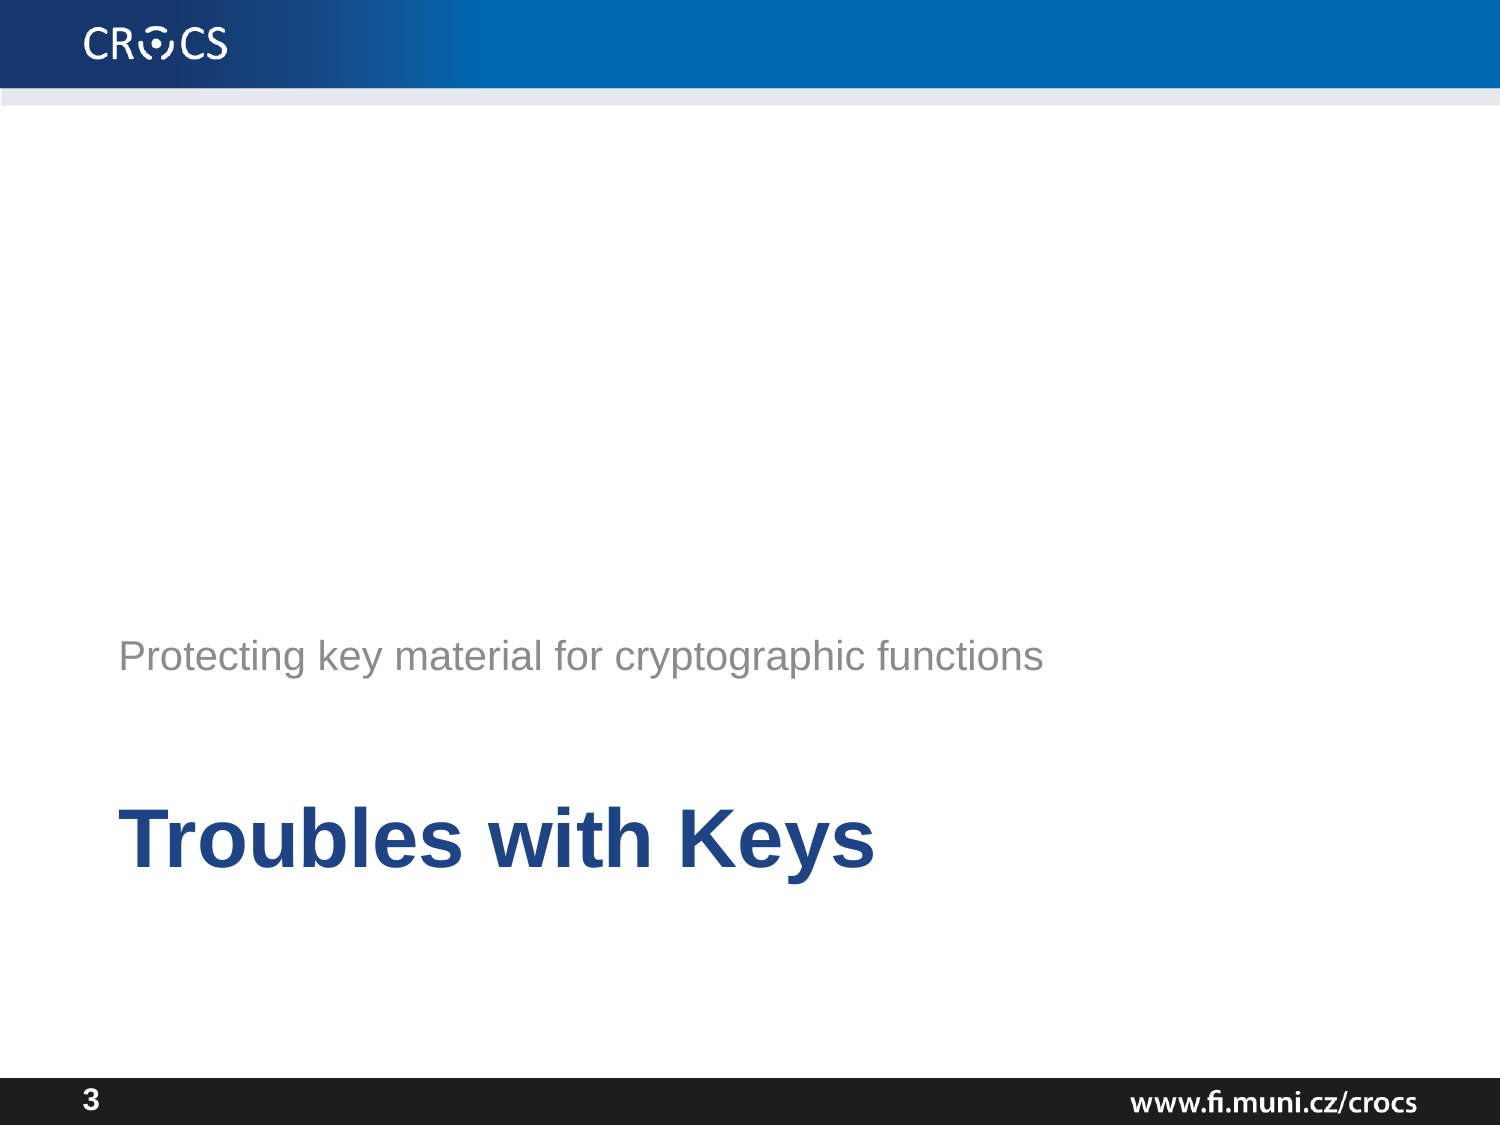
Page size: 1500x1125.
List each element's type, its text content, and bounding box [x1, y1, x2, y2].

text_box <number> [82, 1078, 148, 1125]
picture [0, 0, 1500, 1125]
text_box Troubles with Keys [118, 722, 1424, 947]
text_box Protecting key material for cryptographic functions [118, 432, 1394, 679]
